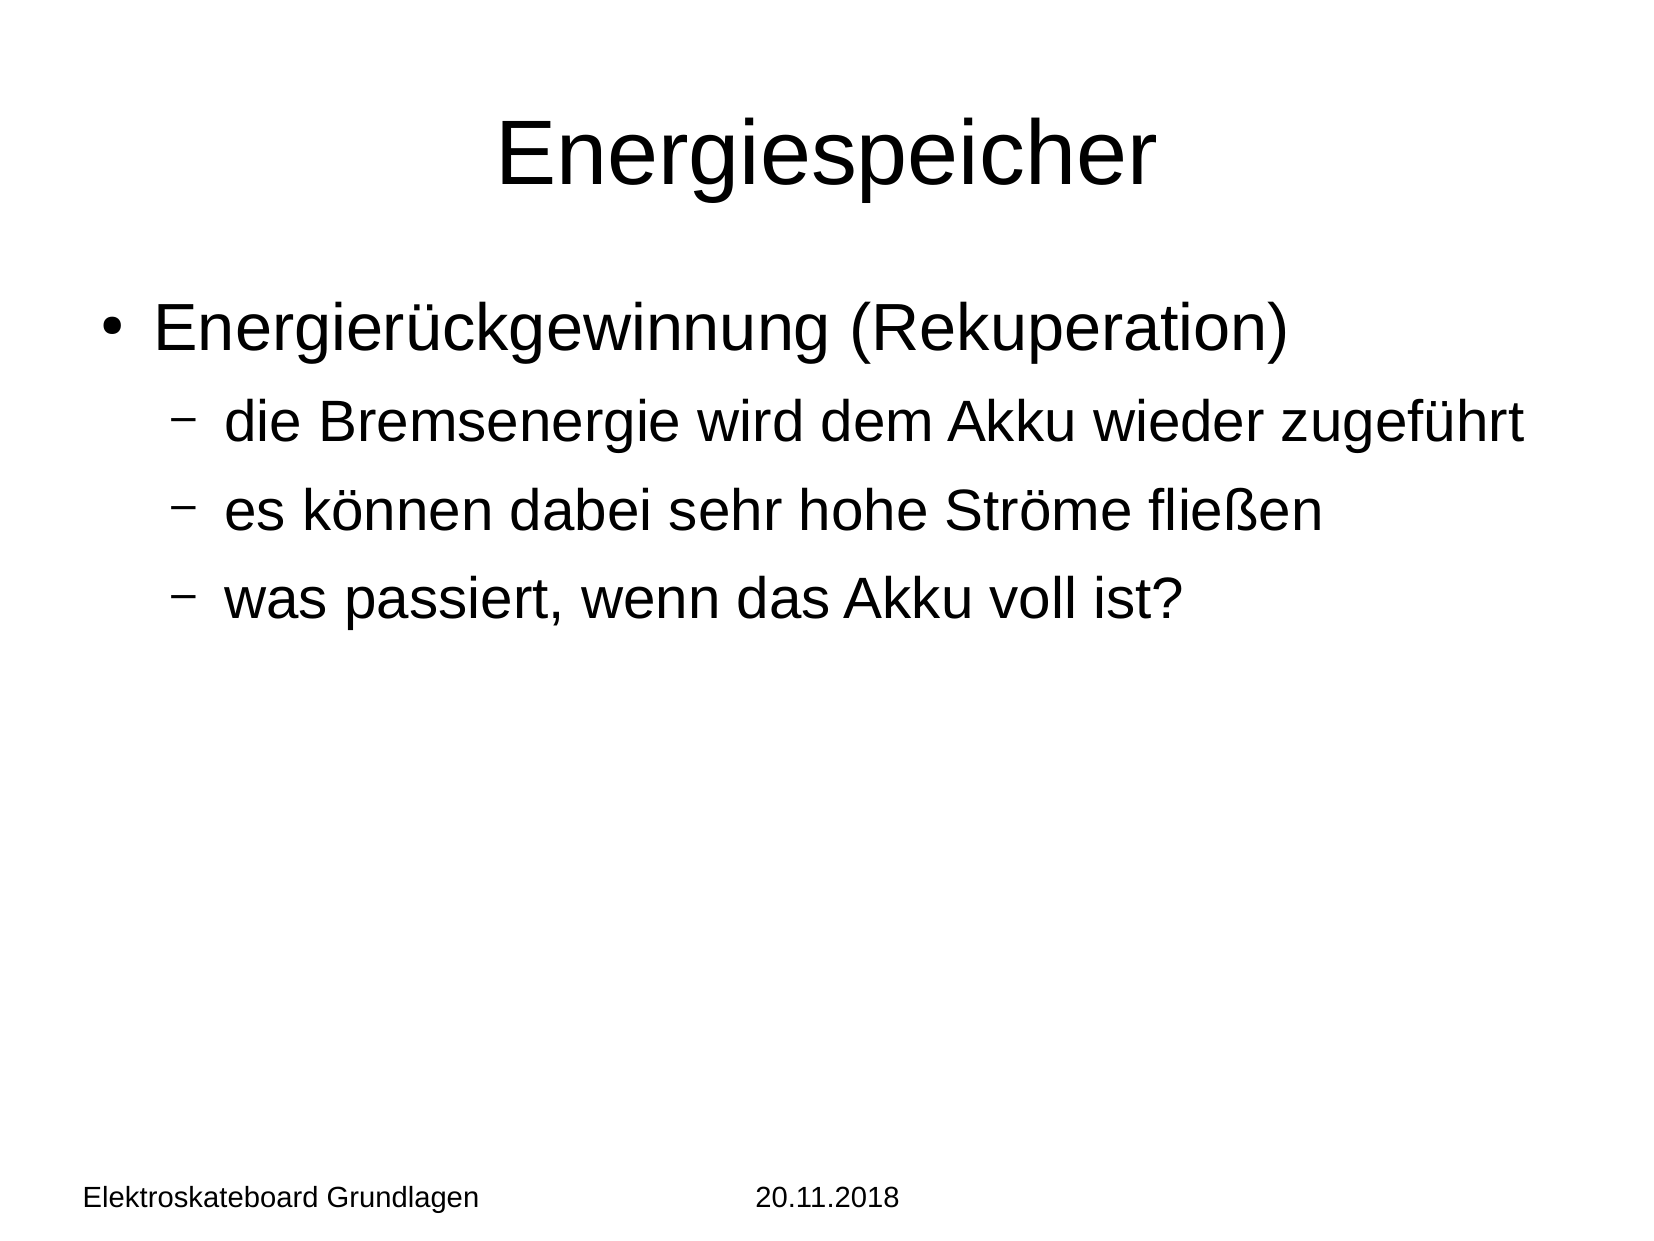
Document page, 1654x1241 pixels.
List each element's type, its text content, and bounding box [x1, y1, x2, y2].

list Energierückgewinnung (Rekuperation) die Bremsenergie wird dem Akku wieder zugeführt es können dabei sehr hohe Ströme fließen was passiert, wenn das Akku voll ist? [82, 290, 1571, 1010]
title Energiespeicher [82, 49, 1571, 257]
